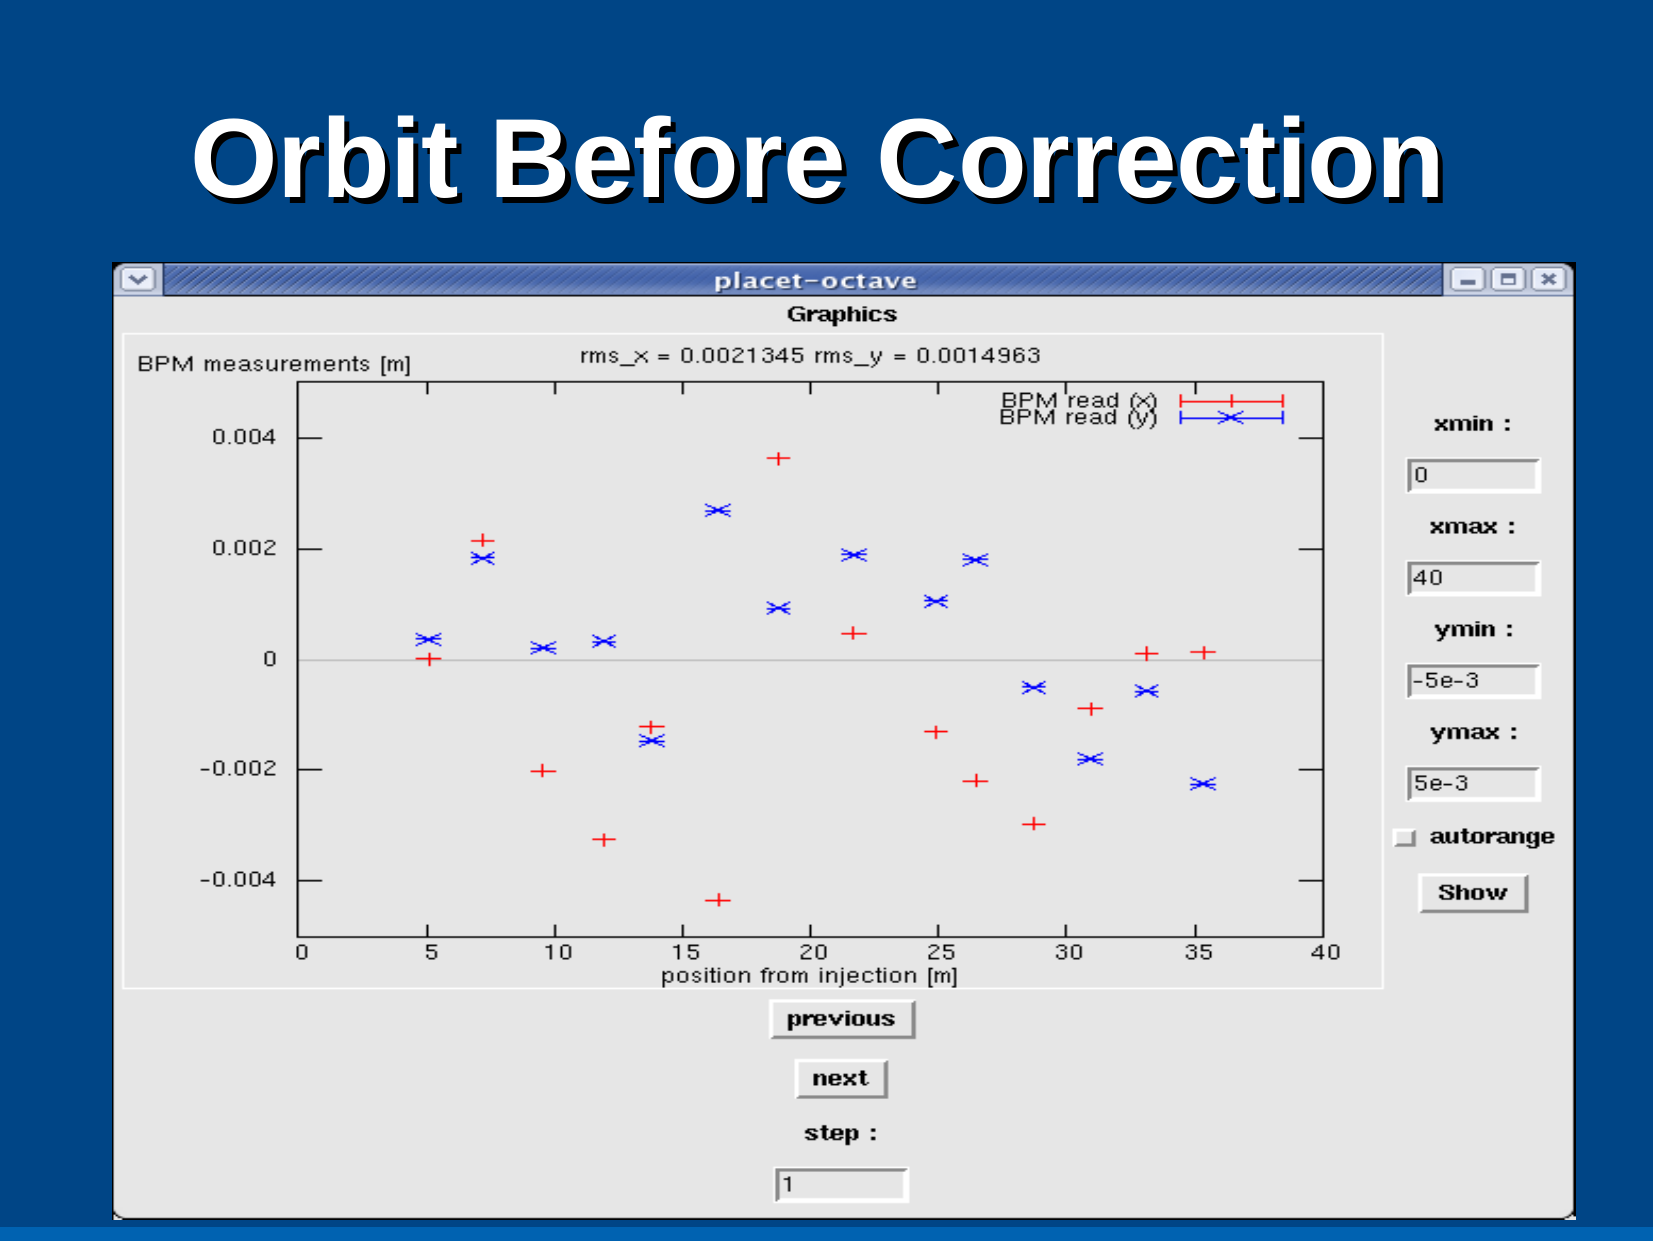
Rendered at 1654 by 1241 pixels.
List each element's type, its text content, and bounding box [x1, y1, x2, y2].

picture [112, 262, 1576, 1220]
title Orbit Before Correction [112, 55, 1525, 262]
